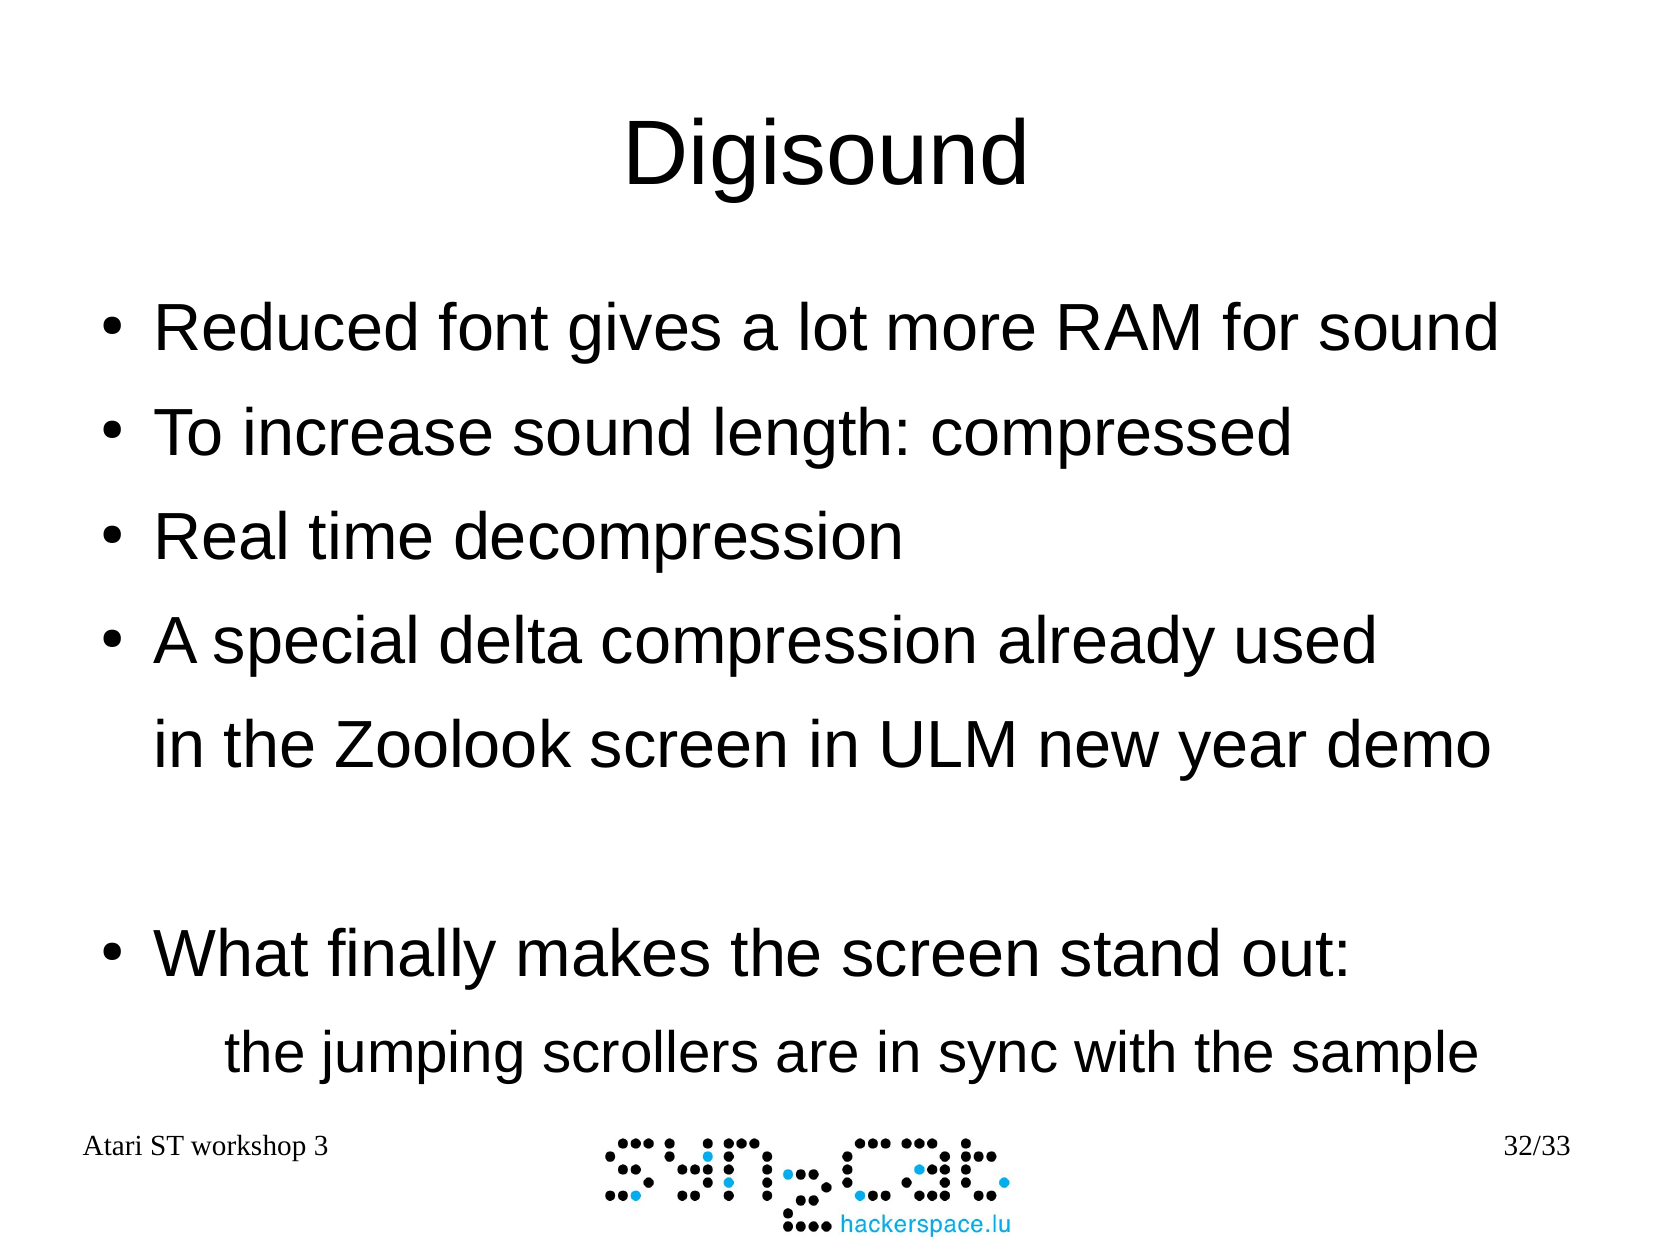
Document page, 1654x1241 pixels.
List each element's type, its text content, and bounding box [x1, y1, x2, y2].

list Reduced font gives a lot more RAM for sound To increase sound length: compressed Real time decompression A special delta compression already used in the Zoolook screen in ULM new year demo What finally makes the screen stand out: the jumping scrollers are in sync with the sample [82, 290, 1571, 1109]
title Digisound [82, 49, 1571, 257]
picture [600, 1124, 1025, 1241]
